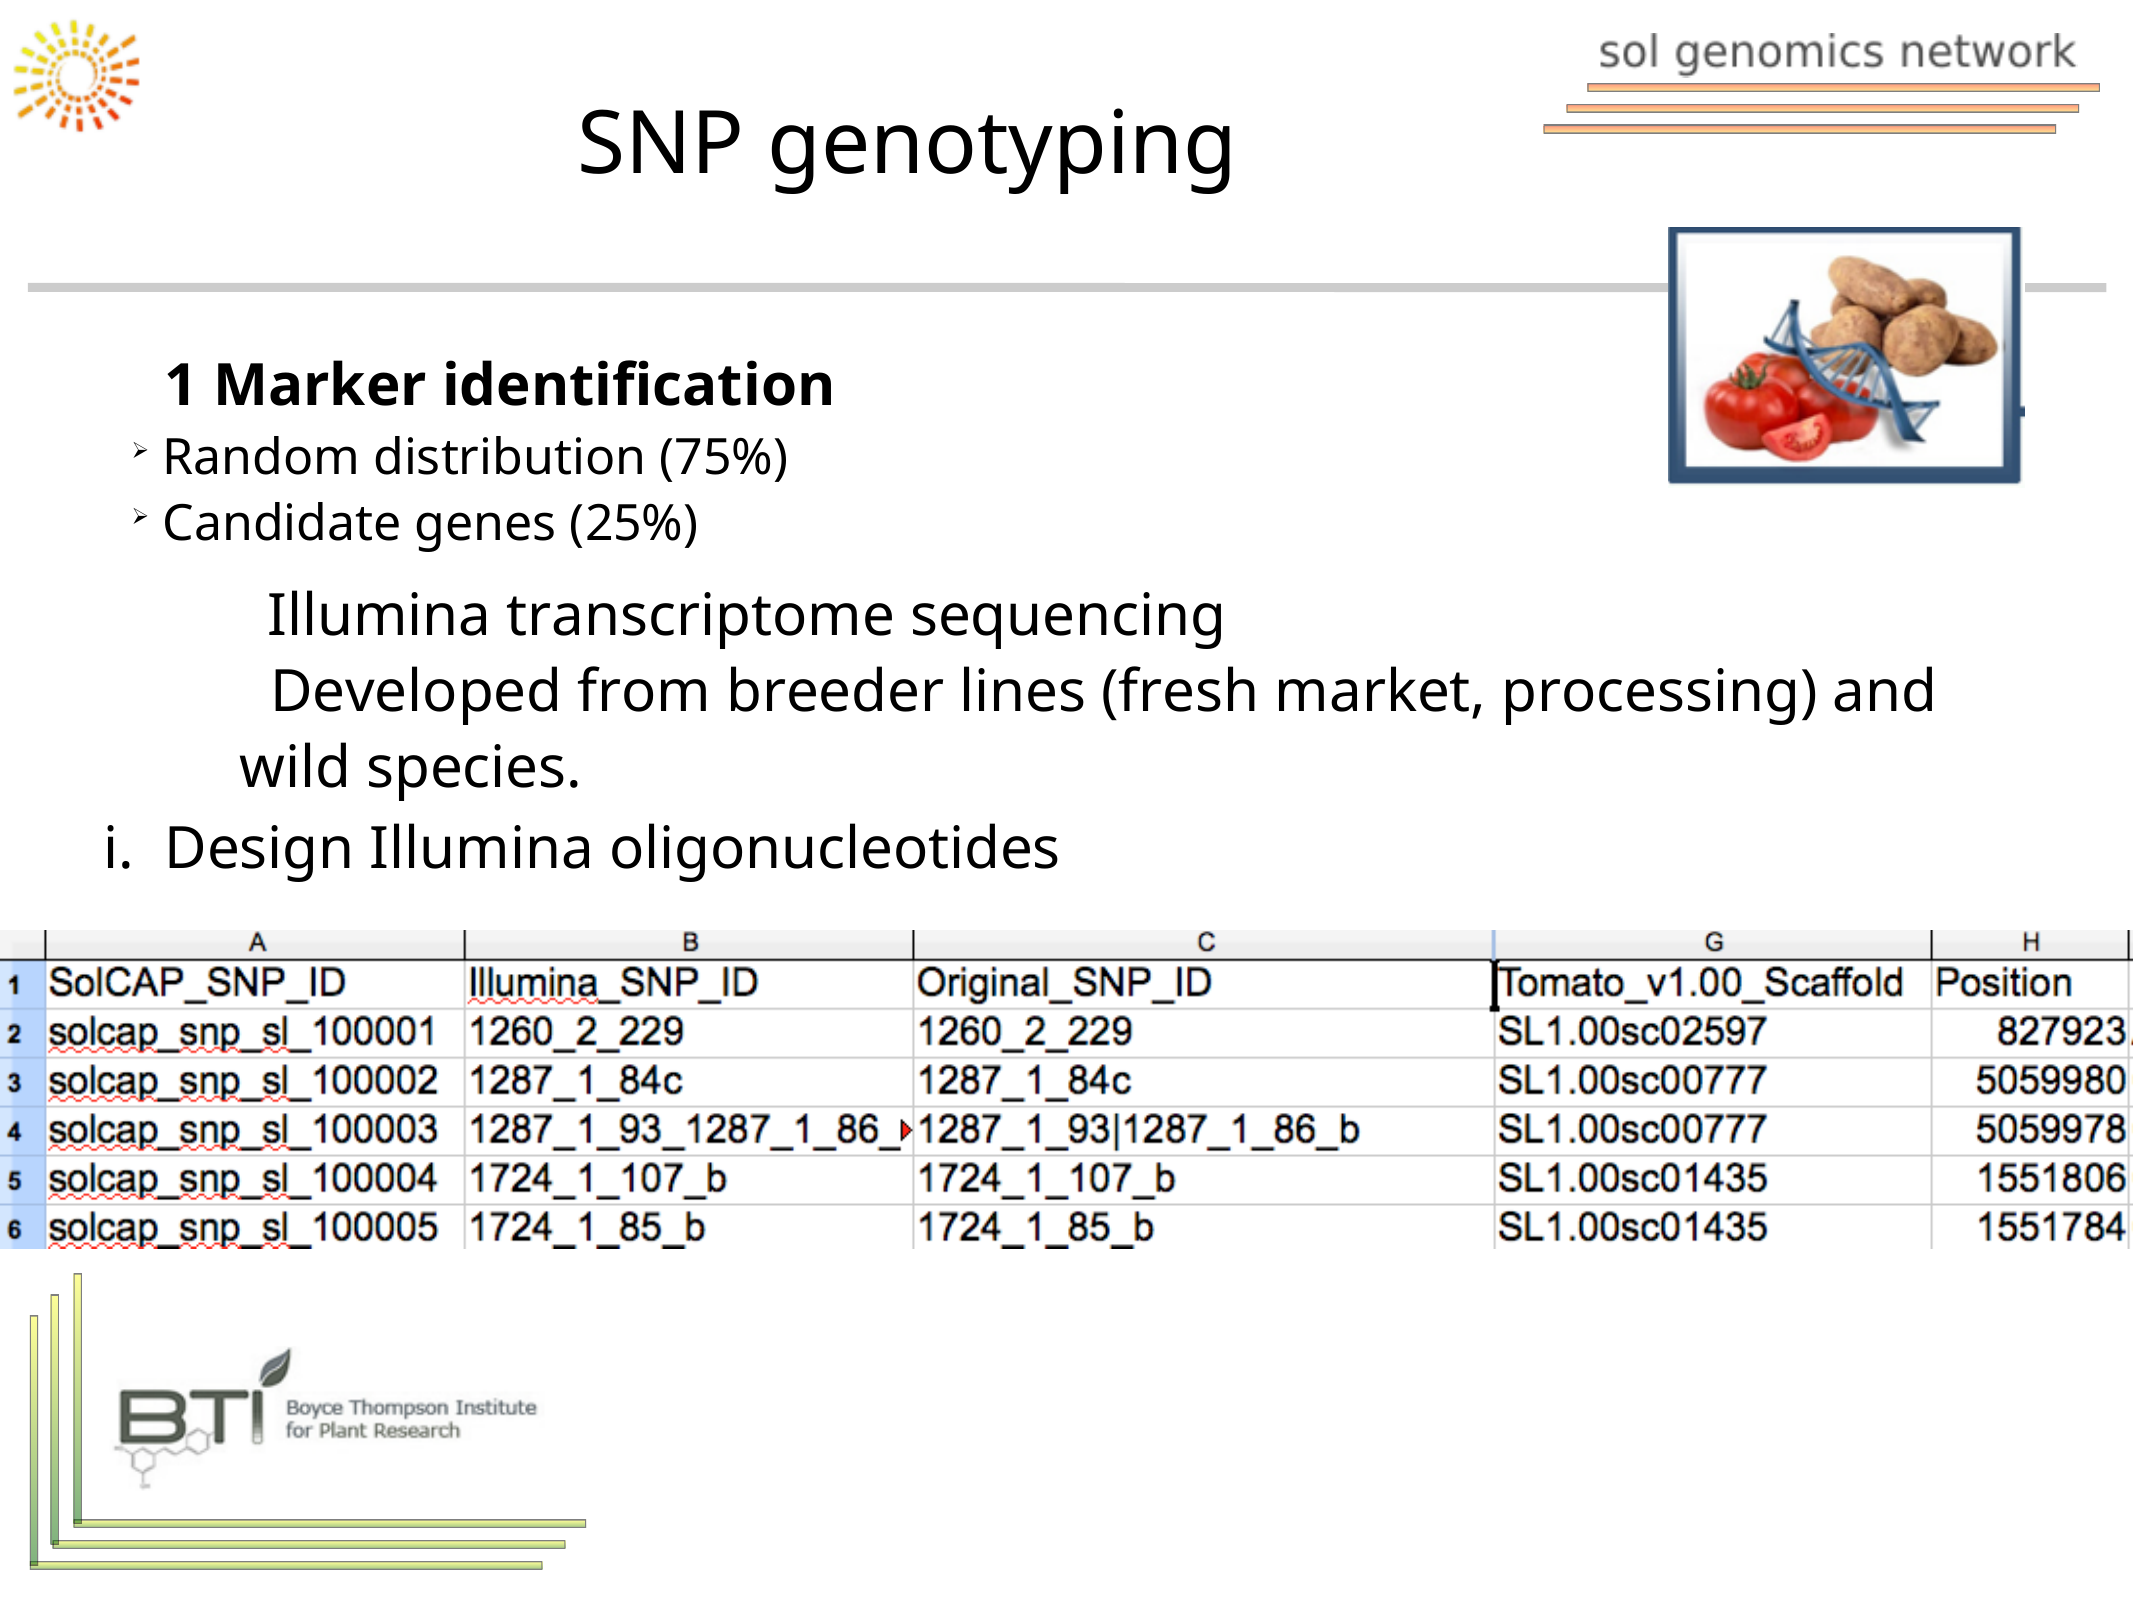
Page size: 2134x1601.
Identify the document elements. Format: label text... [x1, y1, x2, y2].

text_box Random distribution (75%) Candidate genes (25%) [37, 412, 900, 564]
text_box [50, 1294, 566, 1549]
picture [4, 6, 150, 151]
text_box [1587, 83, 2100, 92]
picture [109, 1346, 551, 1493]
picture [0, 930, 2133, 1249]
text_box SNP genotyping [300, 75, 1538, 191]
text_box [1543, 124, 2057, 134]
text_box [29, 1315, 543, 1570]
text_box 1 Marker identification [149, 337, 975, 421]
picture [1668, 227, 2025, 488]
text_box Illumina transcriptome sequencing Developed from breeder lines (fresh market, processing) and wild species. [224, 567, 2063, 843]
text_box [1566, 104, 2080, 113]
picture [1597, 33, 2078, 78]
text_box Design Illumina oligonucleotides [88, 800, 1927, 930]
text_box [73, 1273, 587, 1528]
